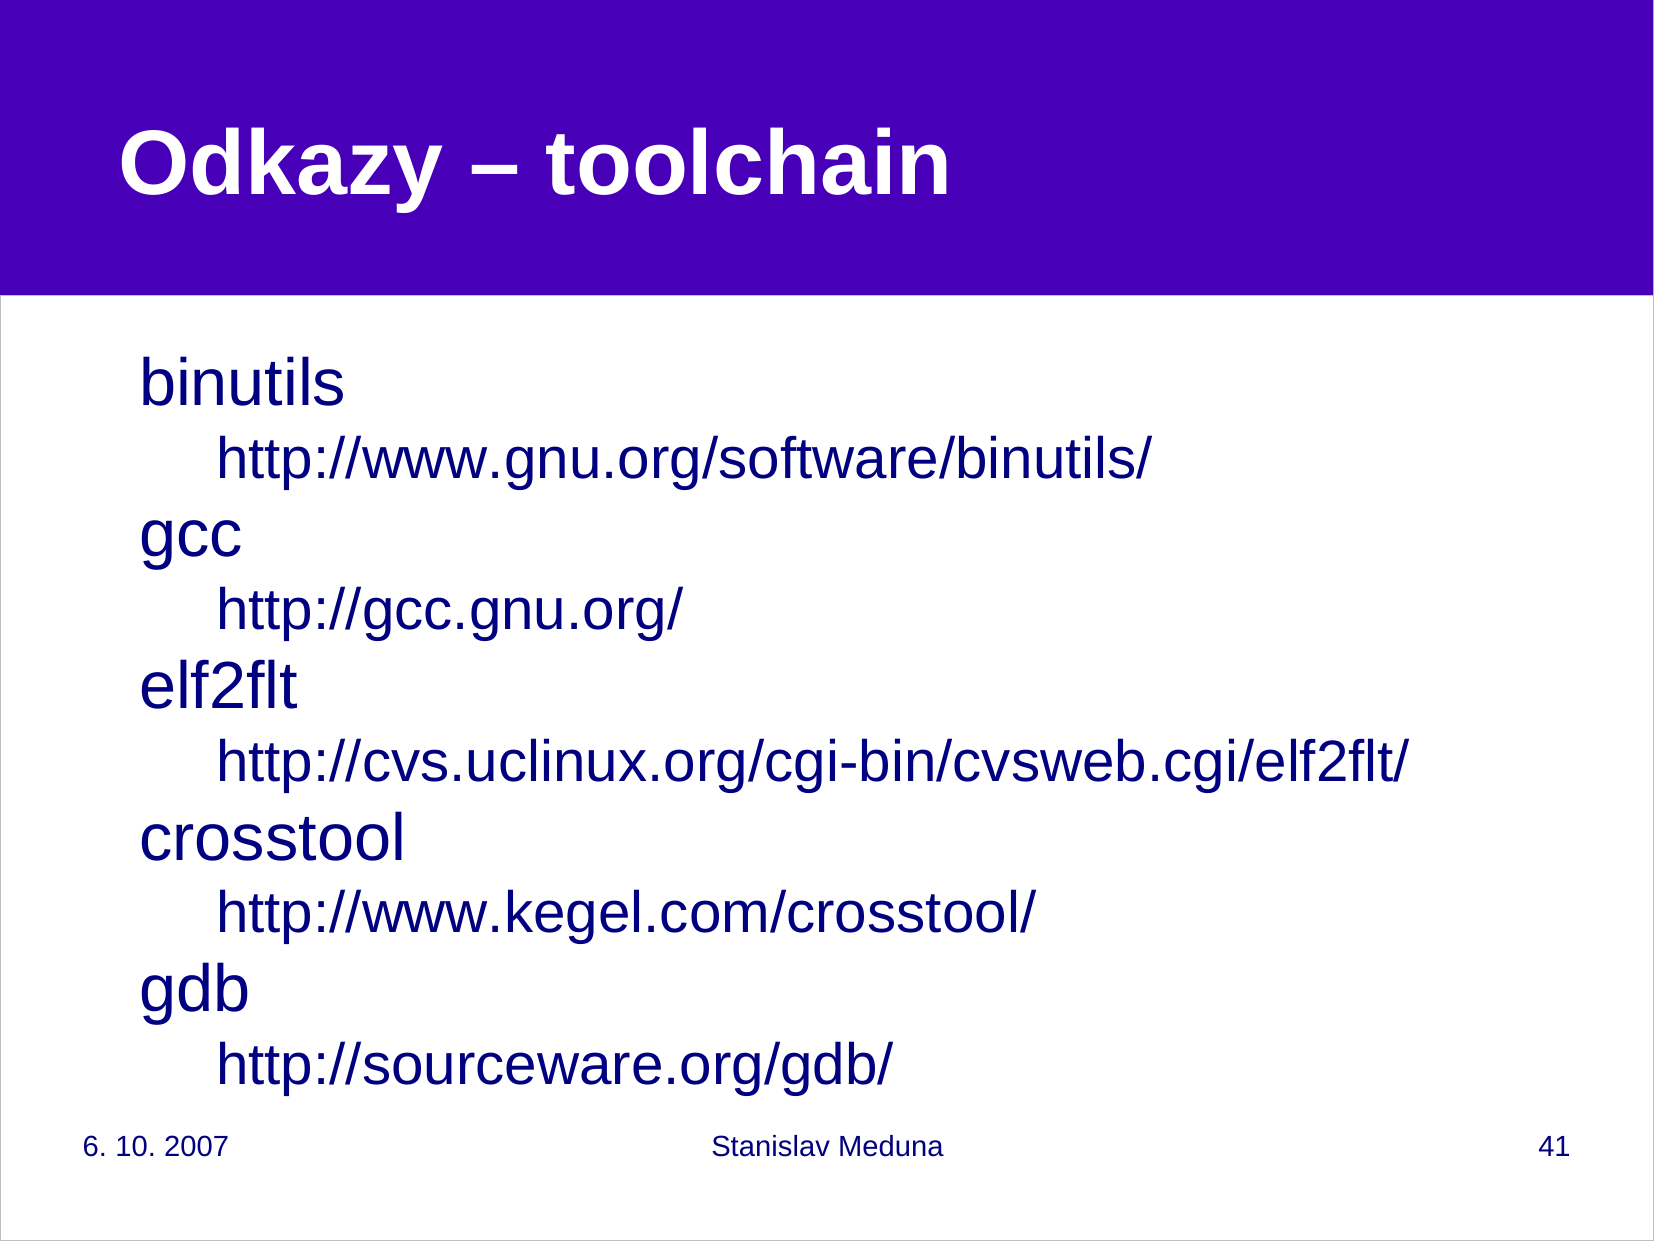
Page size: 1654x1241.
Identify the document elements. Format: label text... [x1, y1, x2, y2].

list binutils http://www.gnu.org/software/binutils/ gcc http://gcc.gnu.org/ elf2flt http://cvs.uclinux.org/cgi-bin/cvsweb.cgi/elf2flt/ crosstool http://www.kegel.com/crosstool/ gdb http://sourceware.org/gdb/ [121, 344, 1534, 1112]
title Odkazy – toolchain [118, 66, 1595, 259]
